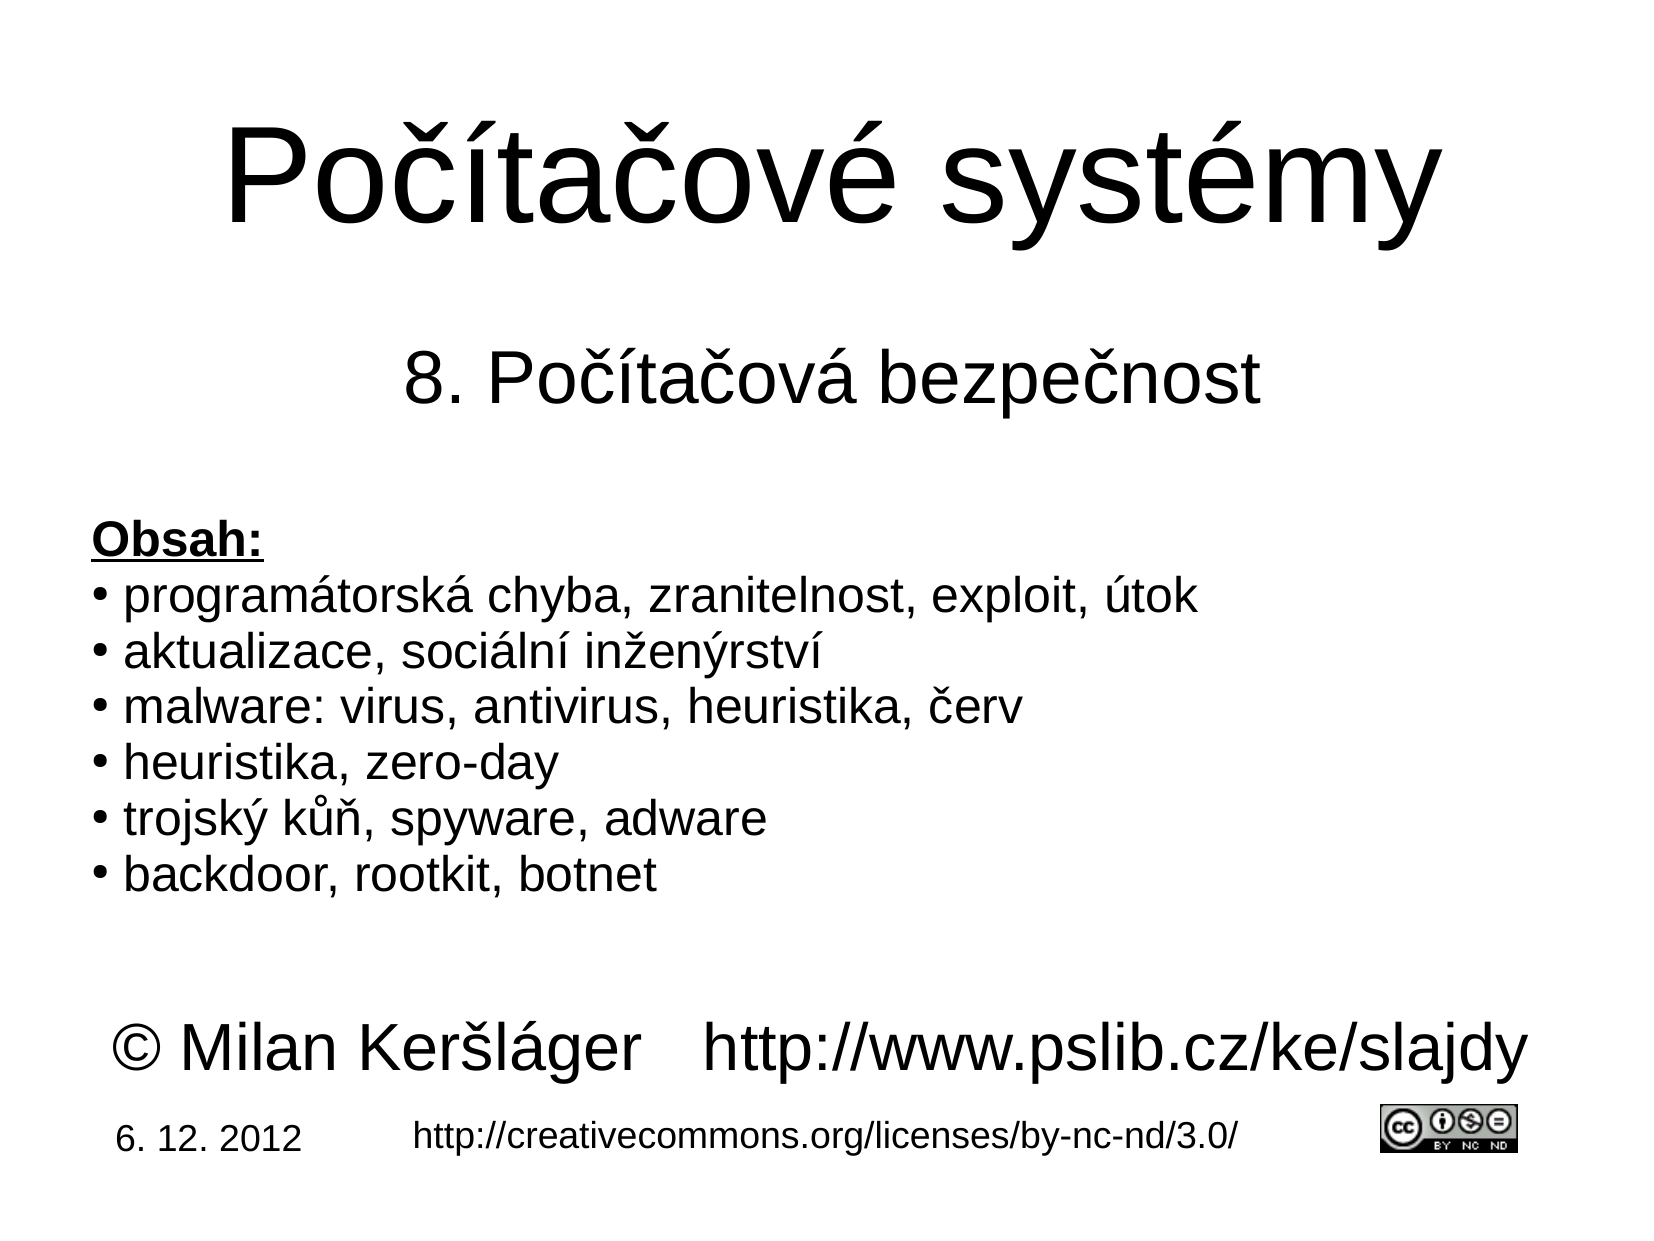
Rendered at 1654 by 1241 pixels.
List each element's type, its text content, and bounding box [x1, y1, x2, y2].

text_box http://creativecommons.org/licenses/by-nc-nd/3.0/ [339, 1107, 1313, 1165]
list © Milan Keršláger http://www.pslib.cz/ke/slajdy [76, 1021, 1565, 1087]
text_box 6.12.2012 [100, 1110, 337, 1168]
text_box Obsah: programátorská chyba, zranitelnost, exploit, útok aktualizace, sociální inženýrství malware: virus, antivirus, heuristika, červ heuristika, zero-day trojský kůň, spyware, adware backdoor, rootkit, botnet [76, 503, 1583, 1021]
title Počítačové systémy 8. Počítačová bezpečnost [88, 56, 1577, 461]
picture [1380, 1104, 1518, 1153]
